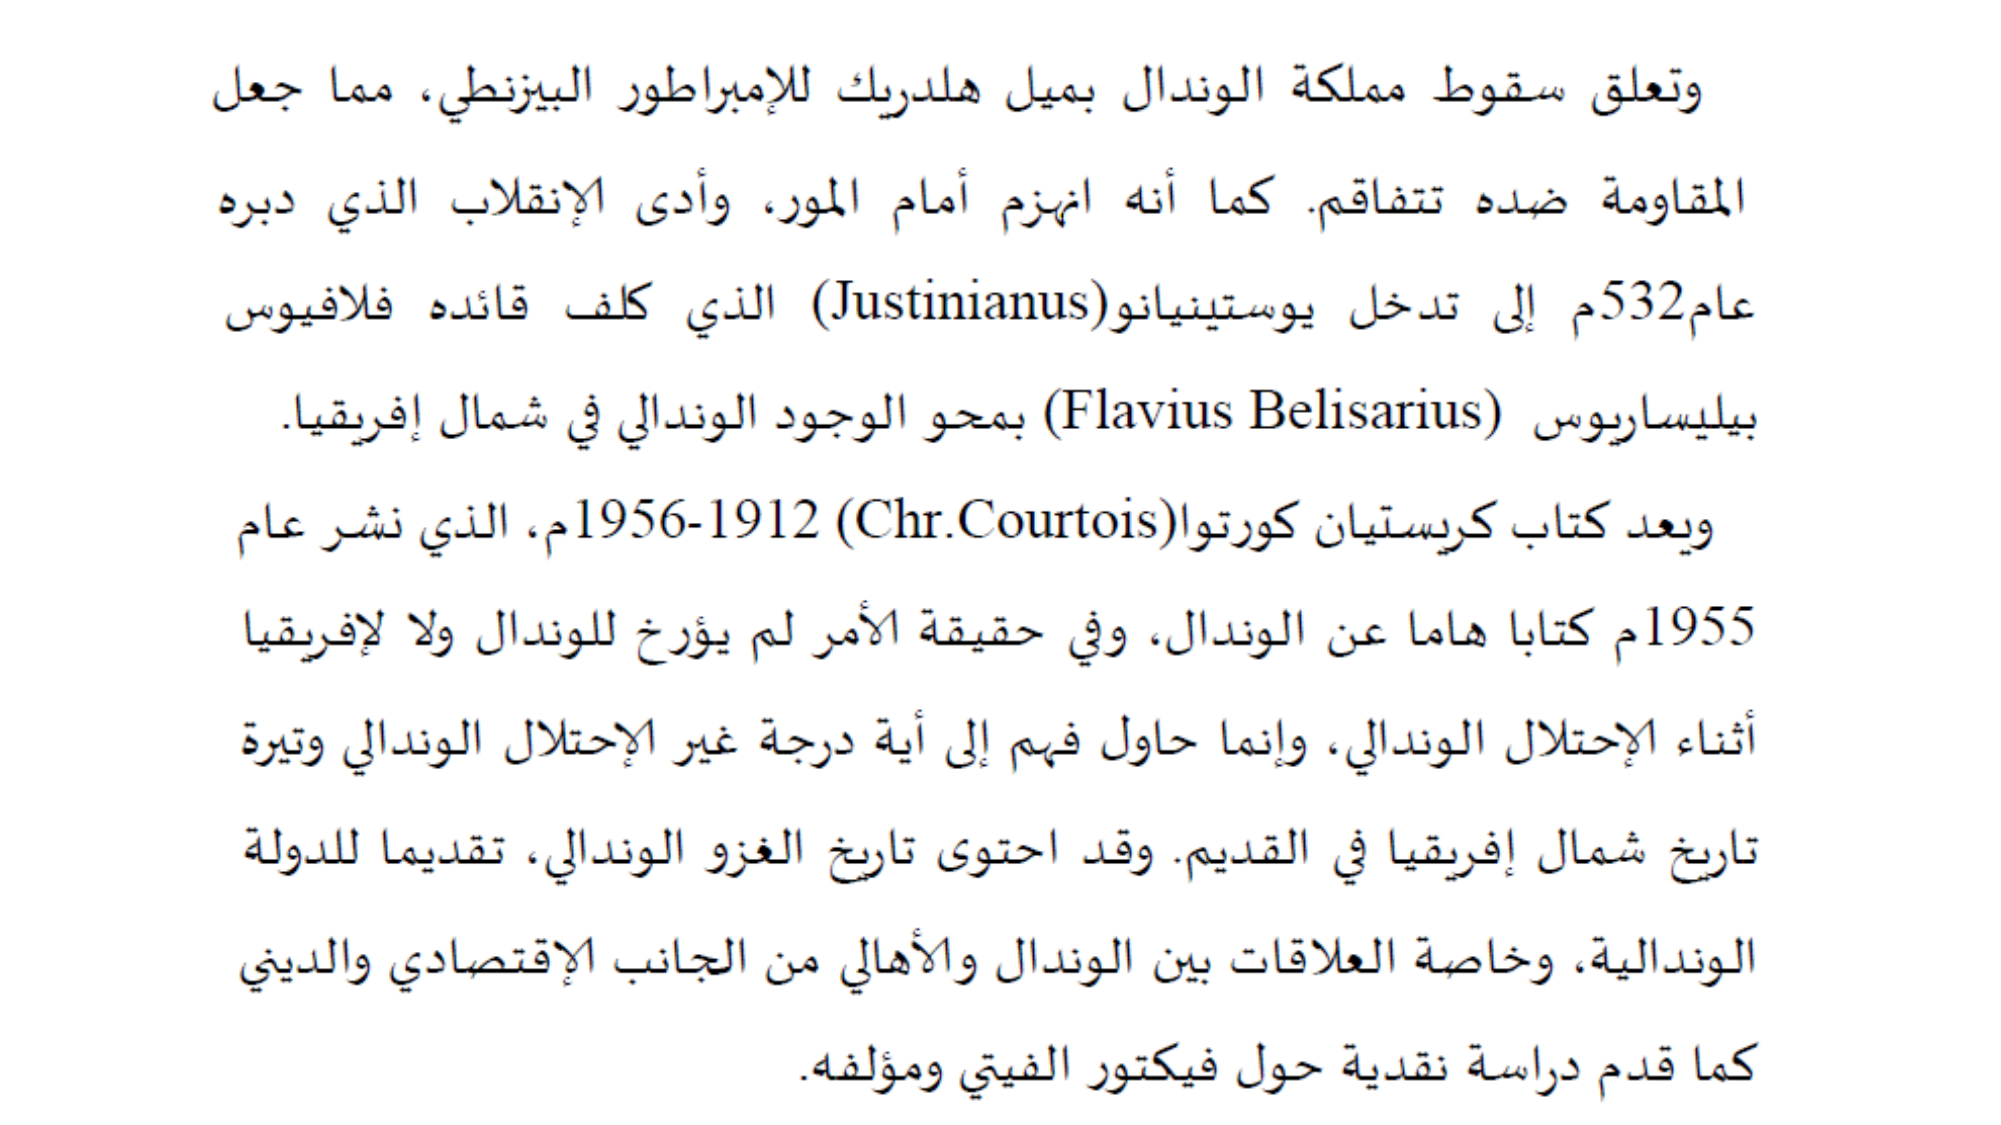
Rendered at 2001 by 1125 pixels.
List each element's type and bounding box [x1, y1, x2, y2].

picture [195, 52, 1777, 1115]
